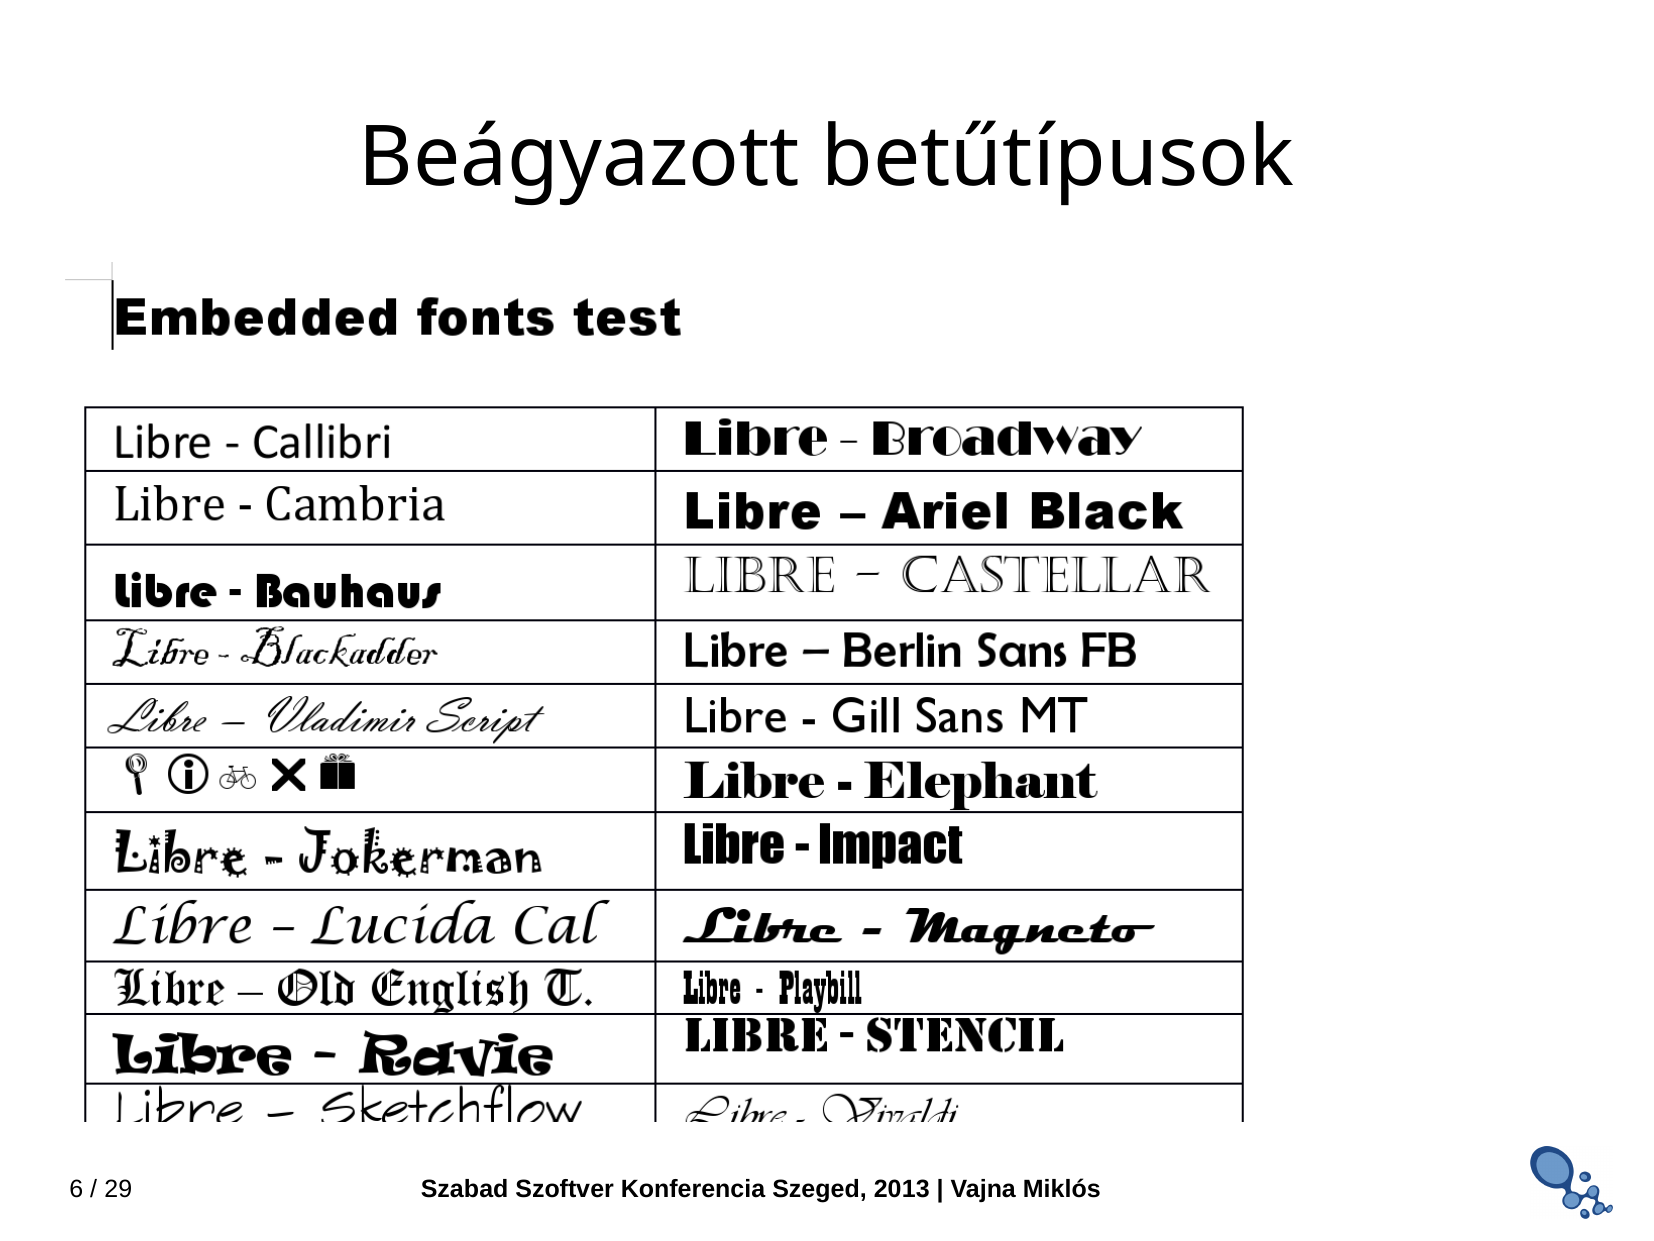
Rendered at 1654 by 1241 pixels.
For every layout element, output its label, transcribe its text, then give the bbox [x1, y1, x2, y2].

picture [1530, 1146, 1613, 1219]
title Beágyazott betűtípusok [82, 49, 1571, 257]
picture [51, 262, 1270, 1123]
